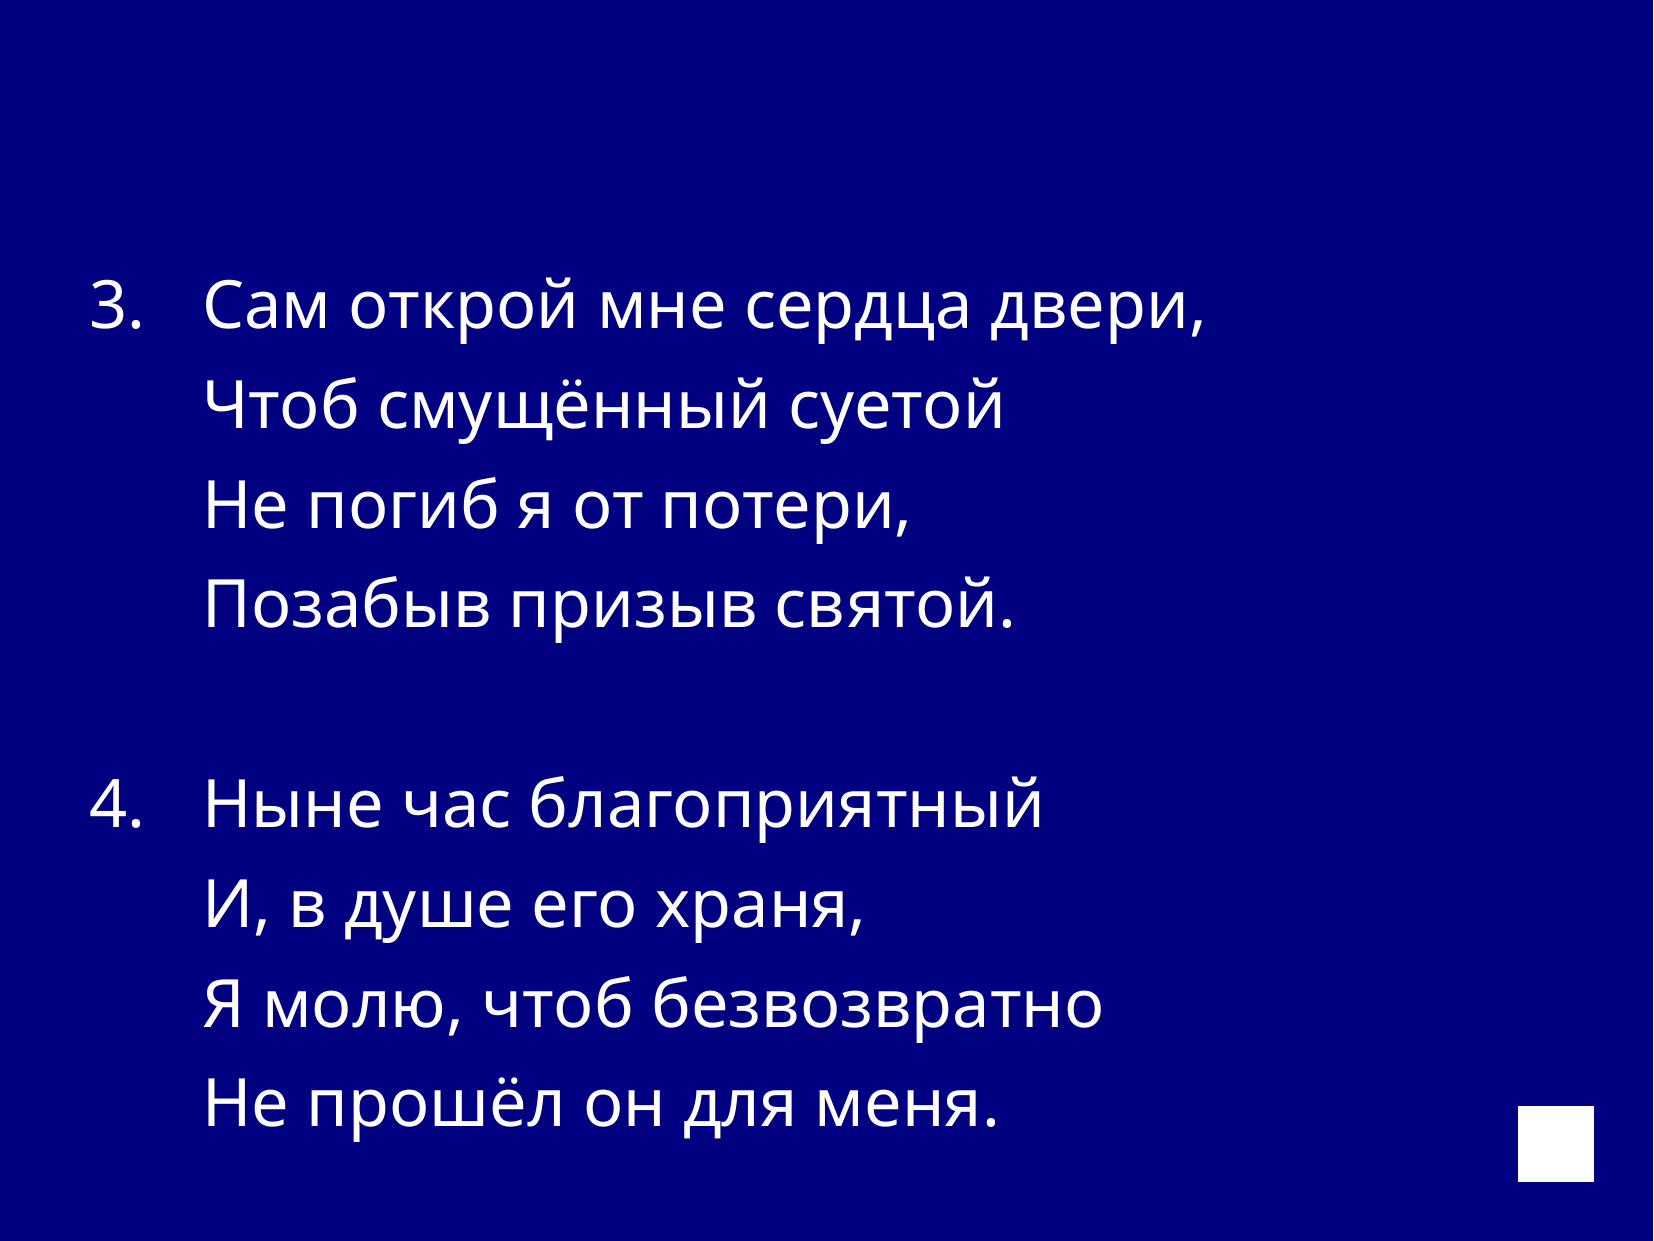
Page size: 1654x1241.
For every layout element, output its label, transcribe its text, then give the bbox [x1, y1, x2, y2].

text_box [1518, 1106, 1594, 1182]
text_box 3. Сам открой мне сердца двери, Чтоб смущённый суетой Не погиб я от потери, Позабыв призыв святой. 4. Ныне час благоприятный И, в душе его храня, Я молю, чтоб безвозвратно Не прошёл он для меня. [75, 150, 1576, 1163]
